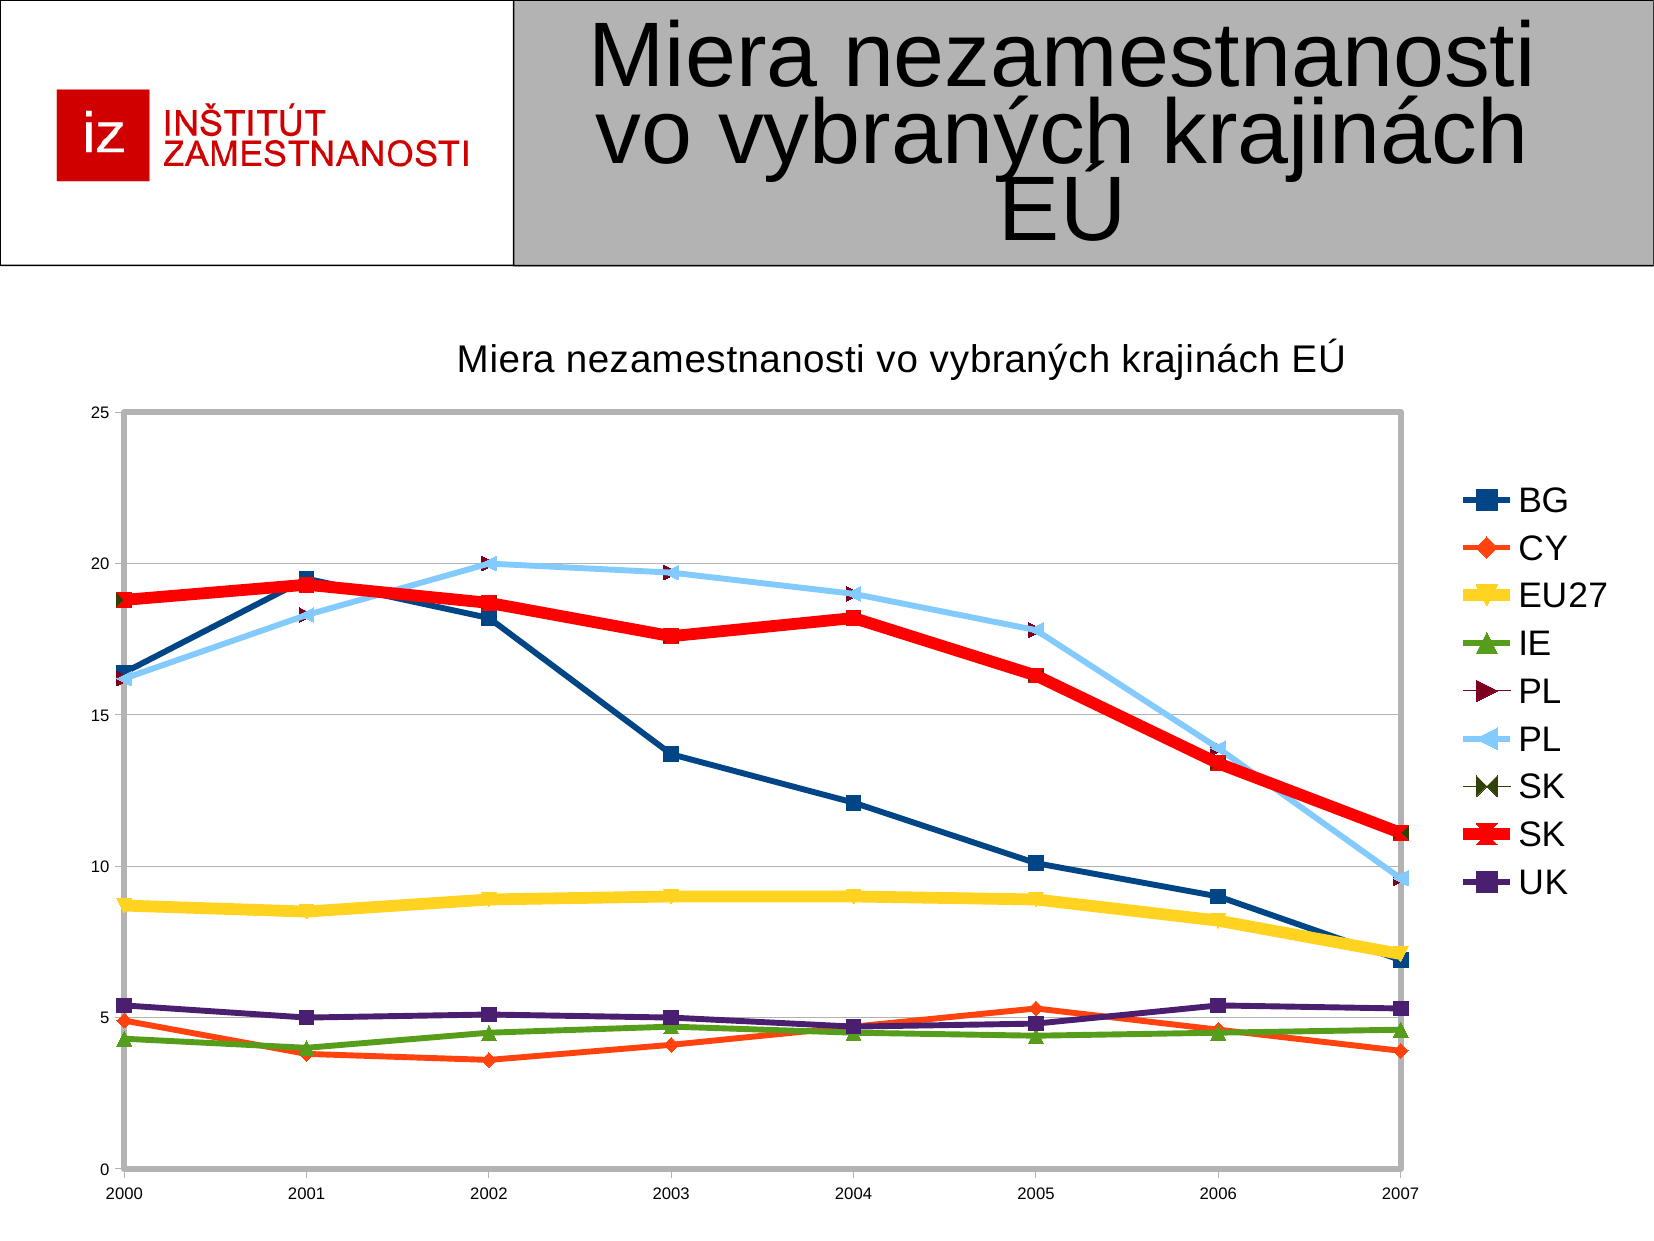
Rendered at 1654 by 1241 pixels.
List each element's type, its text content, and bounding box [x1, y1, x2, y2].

chart [59, 306, 1654, 1241]
title Miera nezamestnanosti vo vybraných krajinách EÚ [560, 12, 1565, 269]
picture [5, 8, 512, 257]
